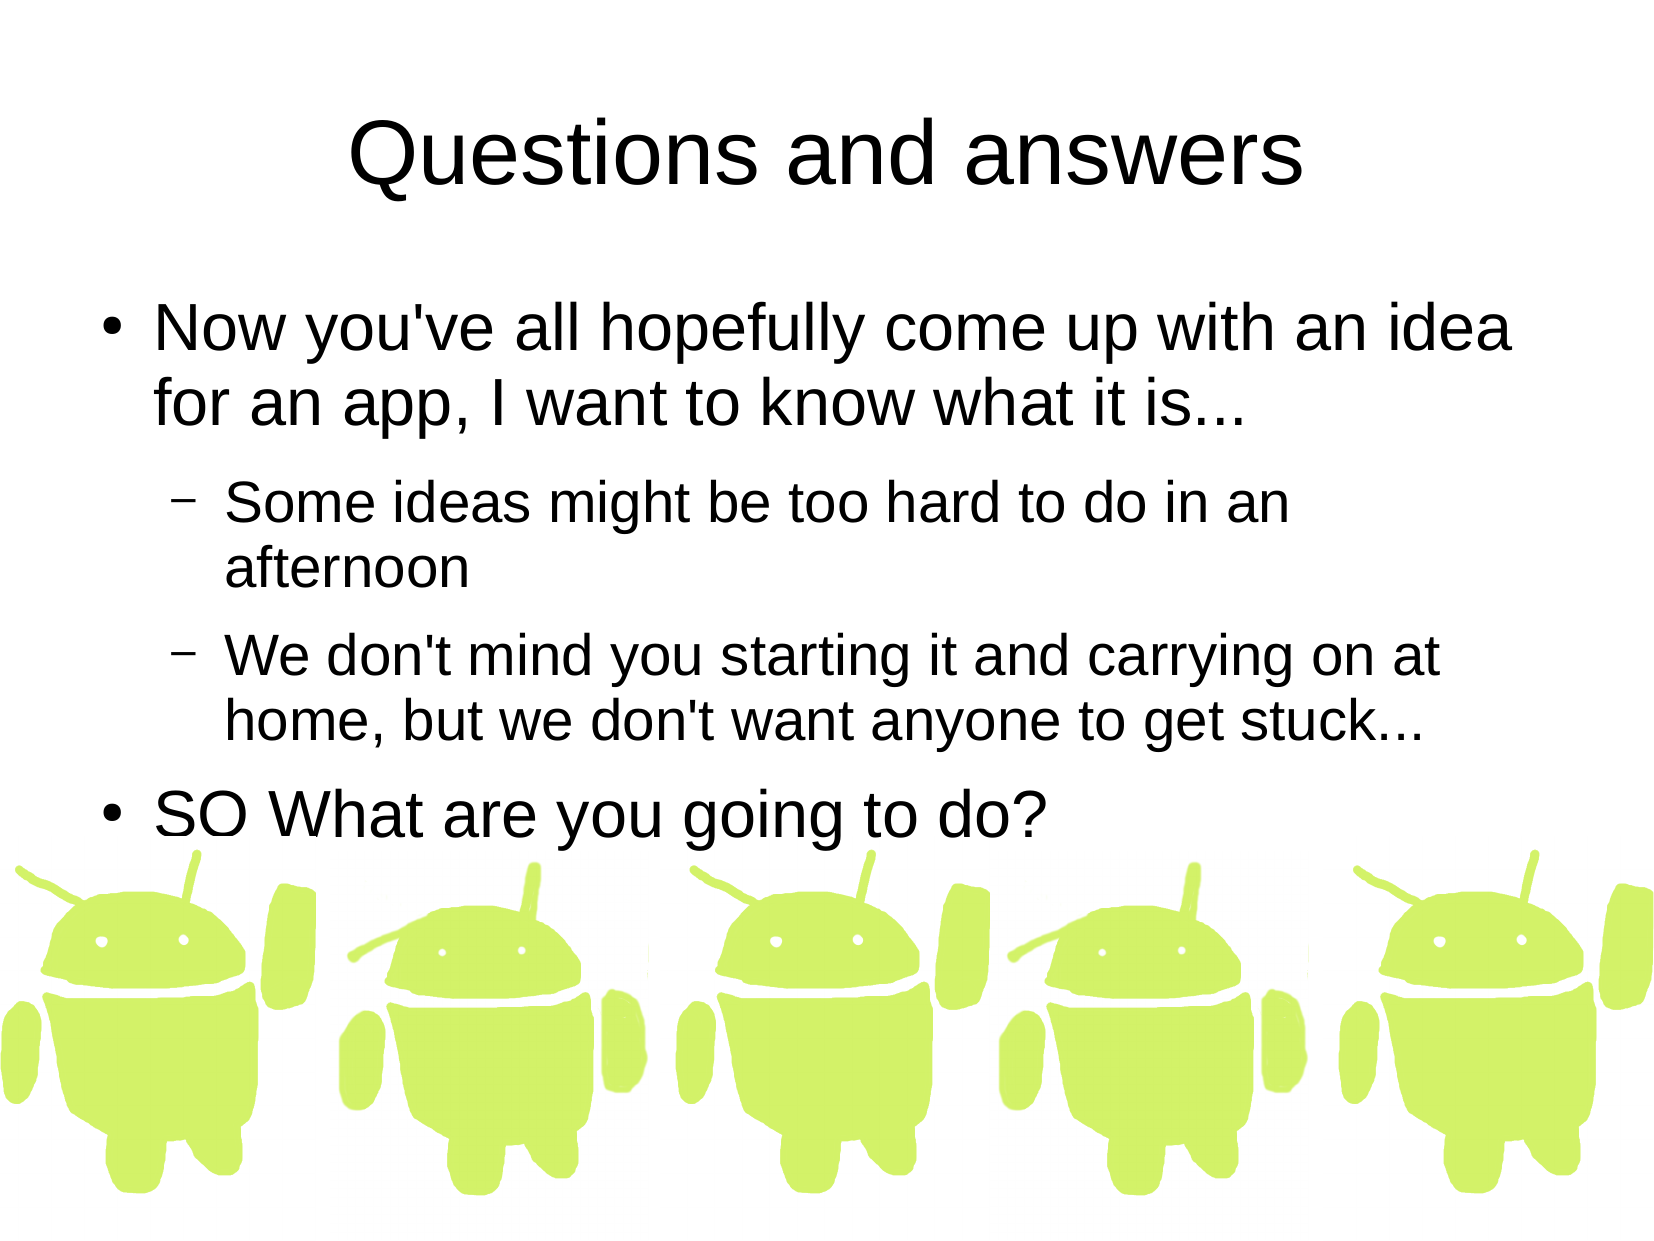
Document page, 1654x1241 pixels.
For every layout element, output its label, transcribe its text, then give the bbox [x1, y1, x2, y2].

picture [1323, 836, 1654, 1241]
picture [0, 836, 316, 1241]
title Questions and answers [82, 49, 1571, 257]
picture [660, 851, 1309, 1241]
list Now you've all hopefully come up with an idea for an app, I want to know what it is... Some ideas might be too hard to do in an afternoon We don't mind you starting it and carrying on at home, but we don't want anyone to get stuck... SO What are you going to do? [82, 290, 1538, 1010]
picture [330, 851, 649, 1241]
